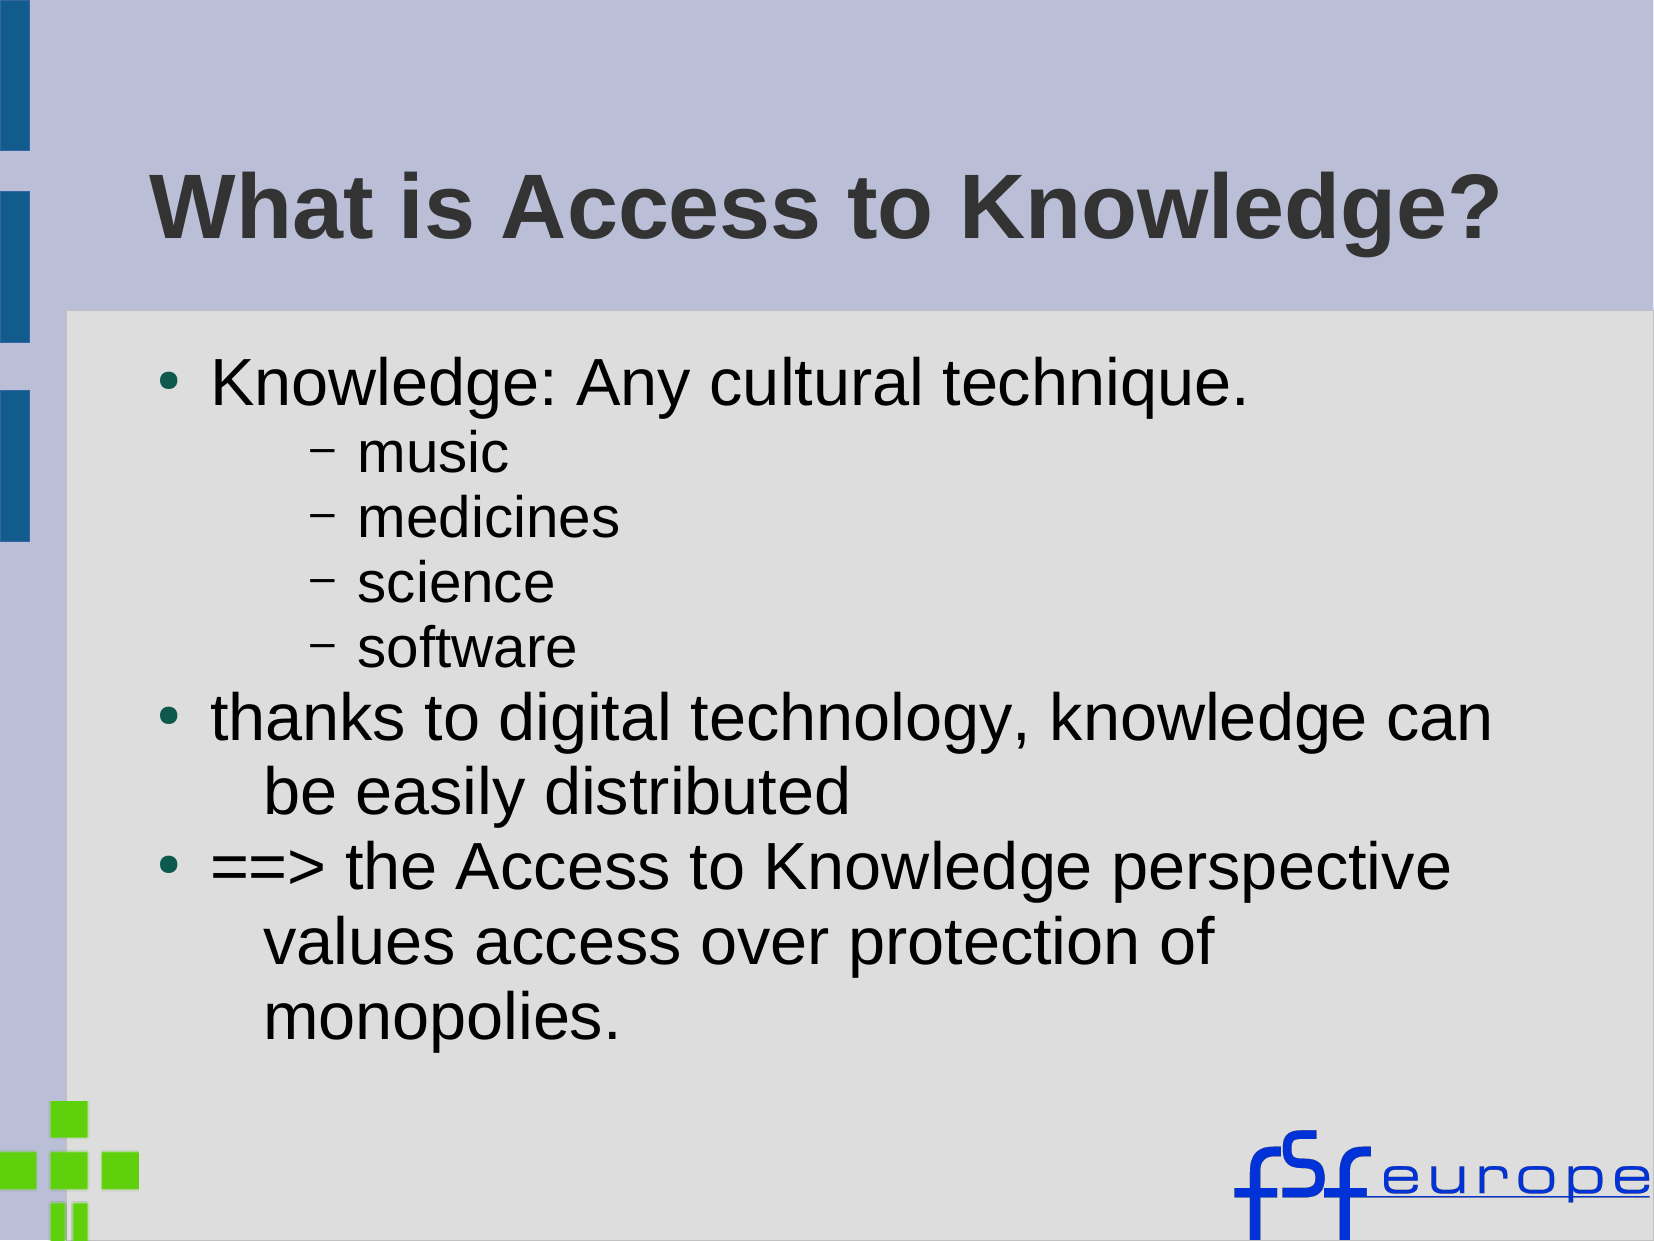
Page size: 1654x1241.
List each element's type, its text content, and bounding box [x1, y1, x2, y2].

picture [0, 1101, 139, 1241]
title What is Access to Knowledge? [121, 95, 1534, 318]
picture [1230, 1129, 1654, 1241]
list Knowledge: Any cultural technique. music medicines science software thanks to digital technology, knowledge can be easily distributed ==> the Access to Knowledge perspective values access over protection of monopolies. [121, 344, 1534, 1127]
